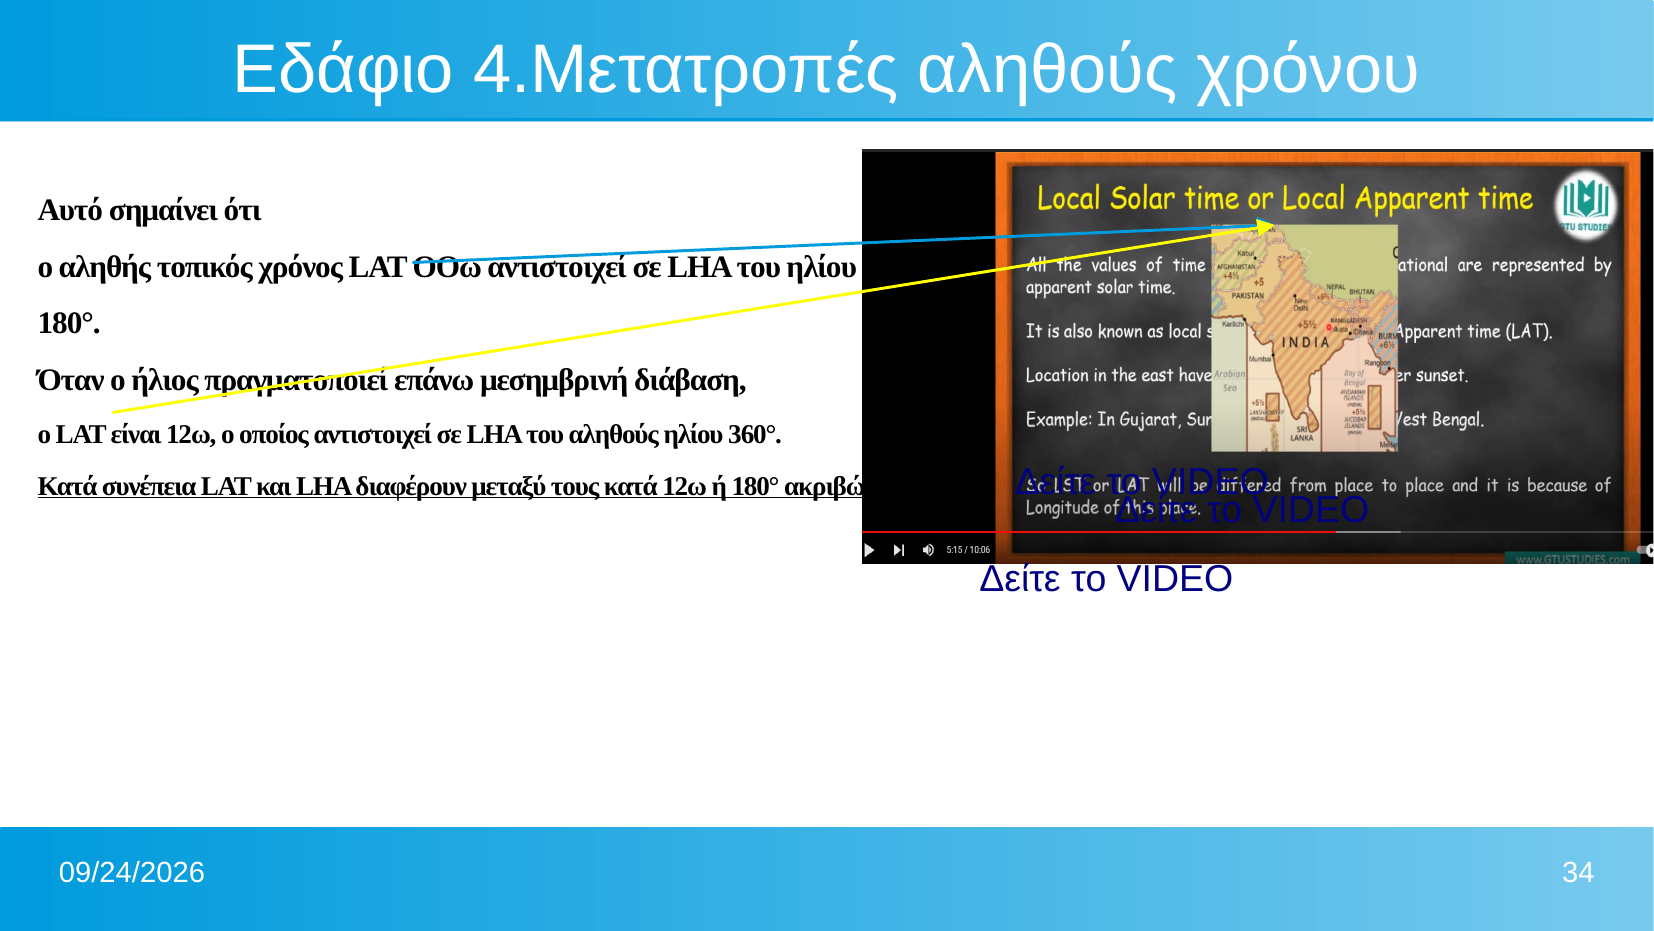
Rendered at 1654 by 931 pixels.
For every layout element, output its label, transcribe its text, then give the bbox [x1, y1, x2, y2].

text_box Δείτε το VIDEO [1000, 453, 1284, 510]
picture [862, 229, 1234, 289]
list Αυτό σημαίνει ότι ο αληθής τοπικός χρόνος LΑΤ ΟΟω αντιστοιχεί σε LHA του ηλίου 180°. Όταν ο ήλιος πραγματοποιεί επάνω μεσημβρινή διάβαση, ο LΑΤ είναι 12ω, ο οποίος αντιστοιχεί σε LΗΑ του αληθούς ηλίου 360°. Κατά συνέπεια LΑΤ και LΗΑ διαφέρουν μεταξύ τους κατά 12ω ή 180° ακριβώς [37, 150, 901, 788]
text_box Δείτε το VIDEO [1100, 480, 1385, 538]
title Εδάφιο 4.Μετατροπές αληθούς χρόνου [59, 29, 1595, 108]
text_box Δείτε το VIDEO [964, 550, 1249, 608]
picture [862, 149, 1654, 564]
